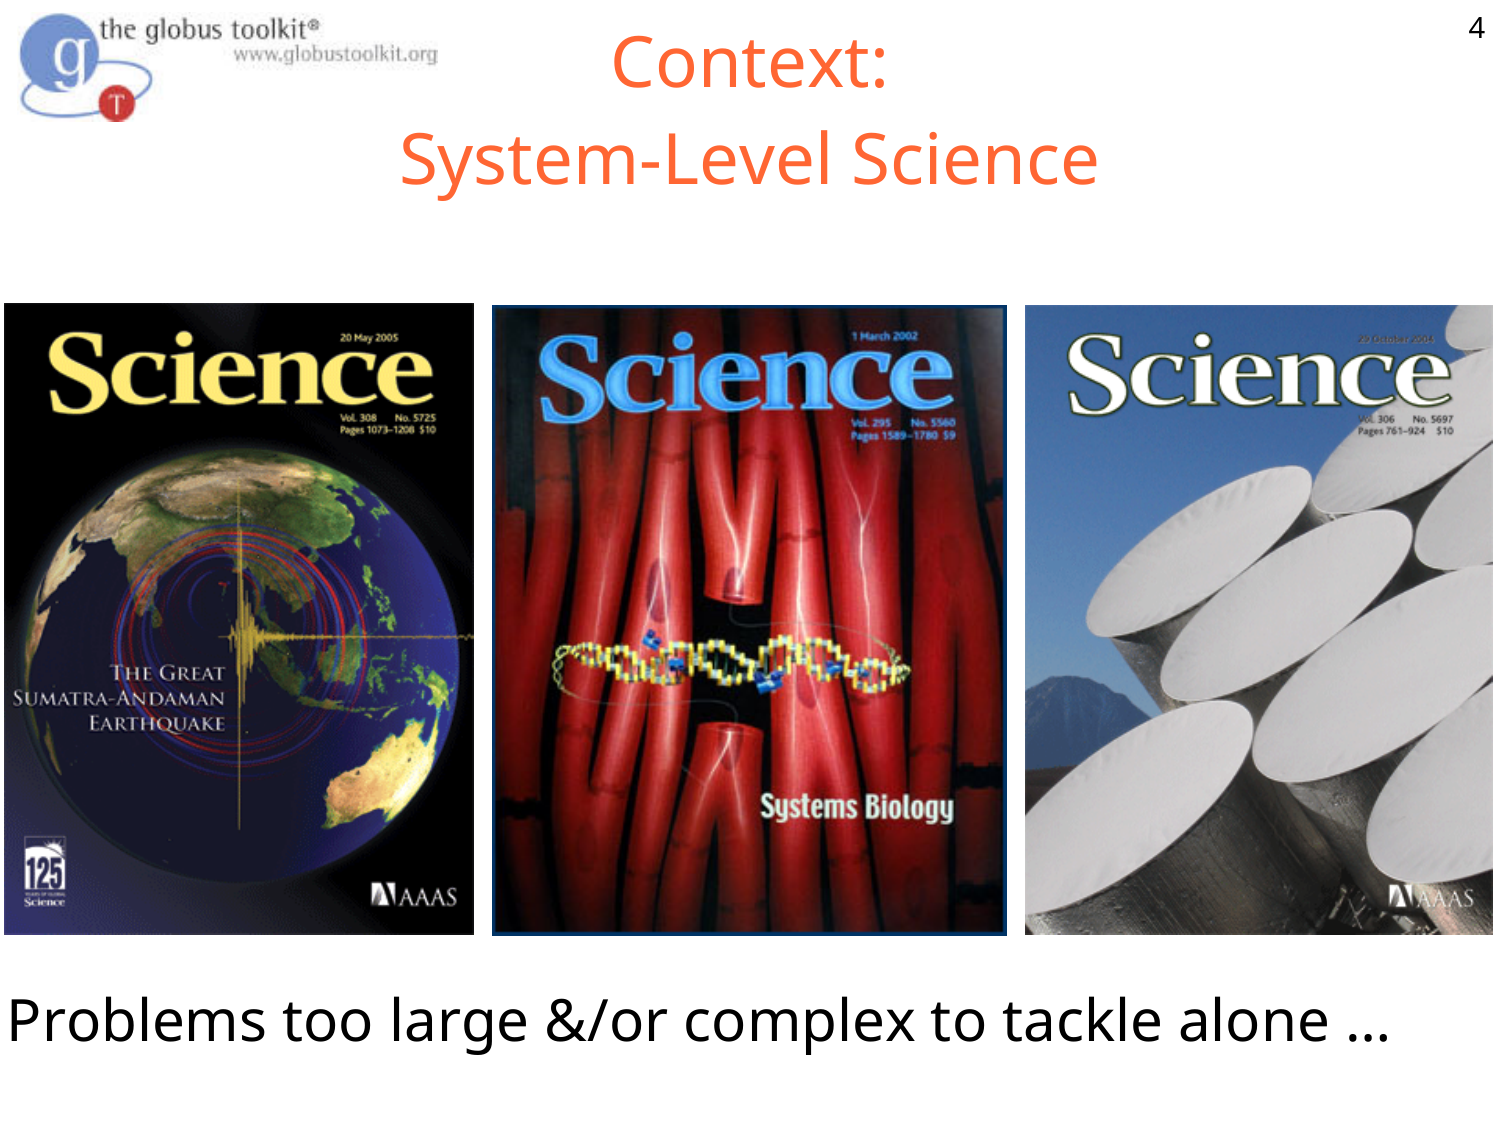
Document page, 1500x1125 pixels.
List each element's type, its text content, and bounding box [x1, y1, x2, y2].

text_box Problems too large &/or complex to tackle alone … [0, 971, 1500, 1067]
picture [4, 303, 474, 935]
title Context: System-Level Science [112, 27, 1388, 213]
picture [17, 12, 438, 122]
picture [1025, 305, 1493, 935]
picture [492, 305, 1007, 936]
